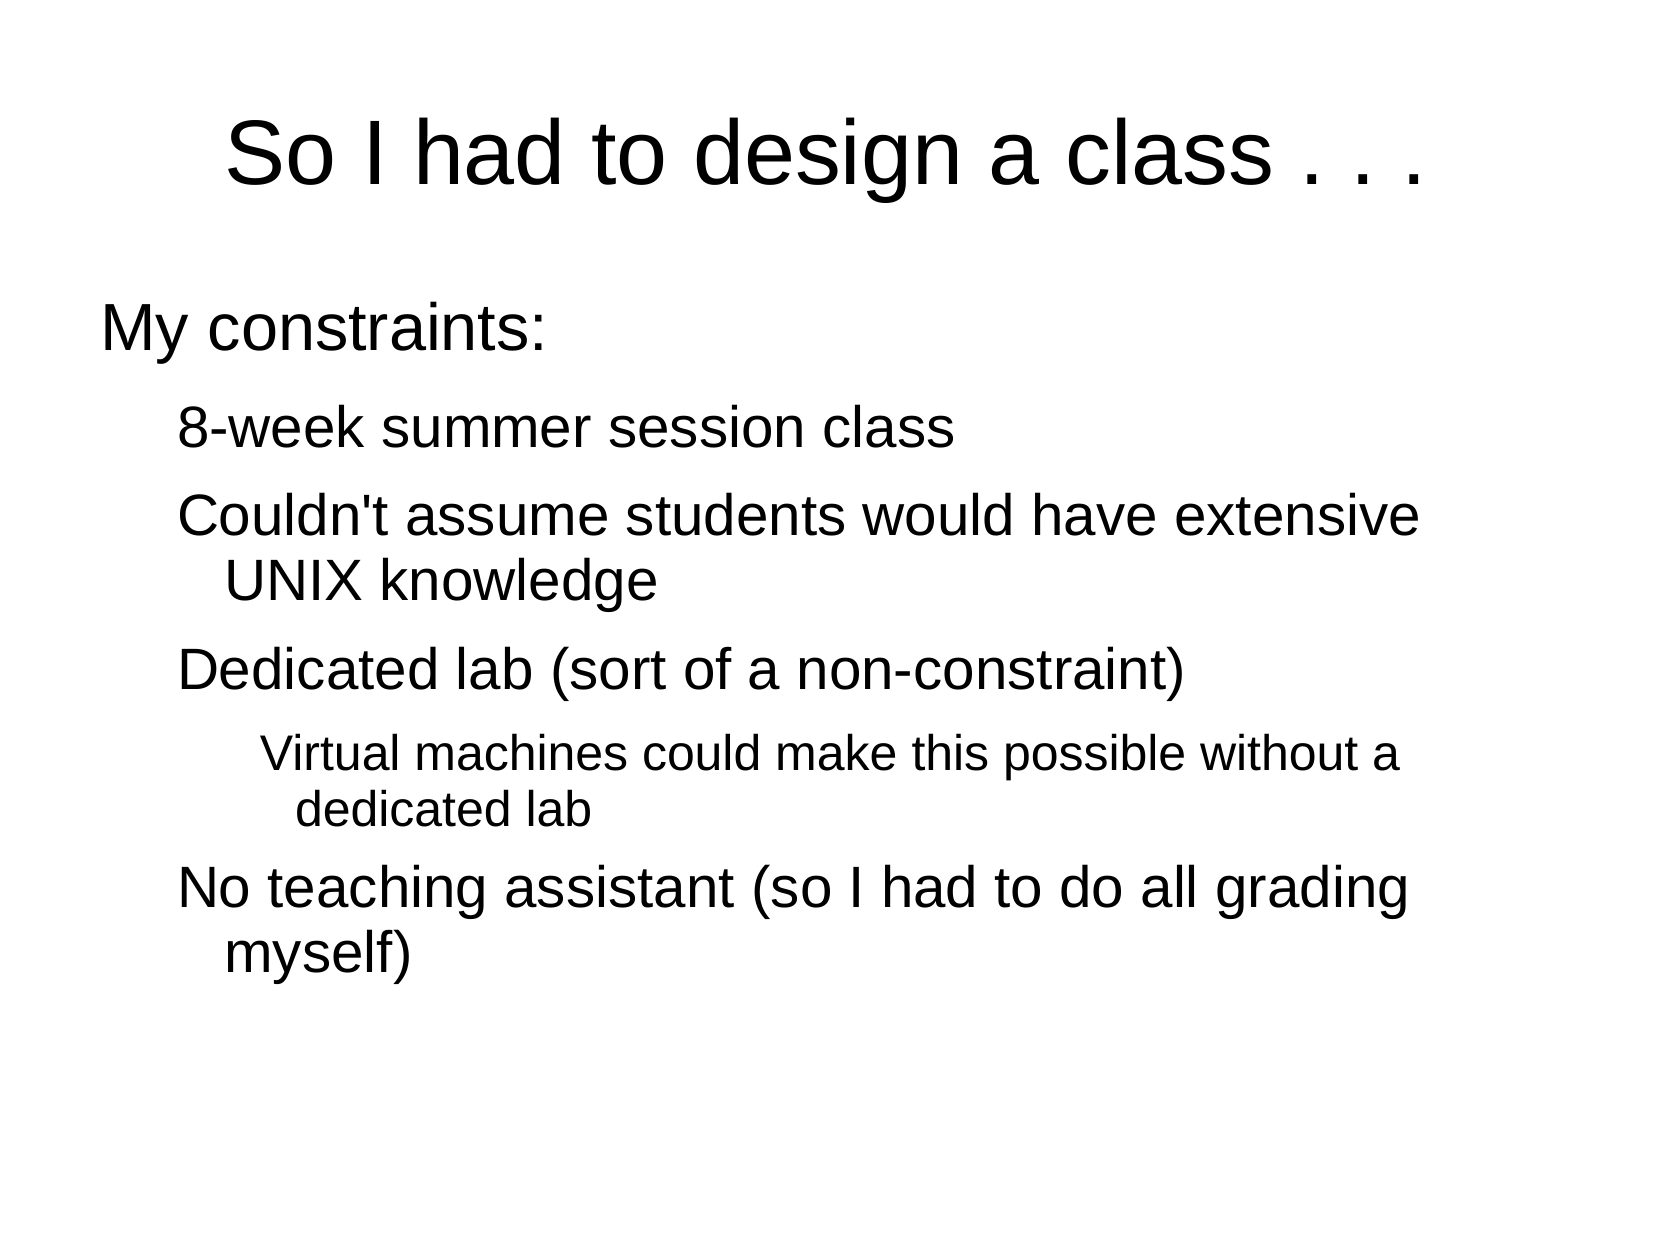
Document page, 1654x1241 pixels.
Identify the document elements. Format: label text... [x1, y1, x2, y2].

list My constraints: 8-week summer session class Couldn't assume students would have extensive UNIX knowledge Dedicated lab (sort of a non-constraint) Virtual machines could make this possible without a dedicated lab No teaching assistant (so I had to do all grading myself) [82, 290, 1571, 1094]
title So I had to design a class . . . [82, 56, 1571, 250]
